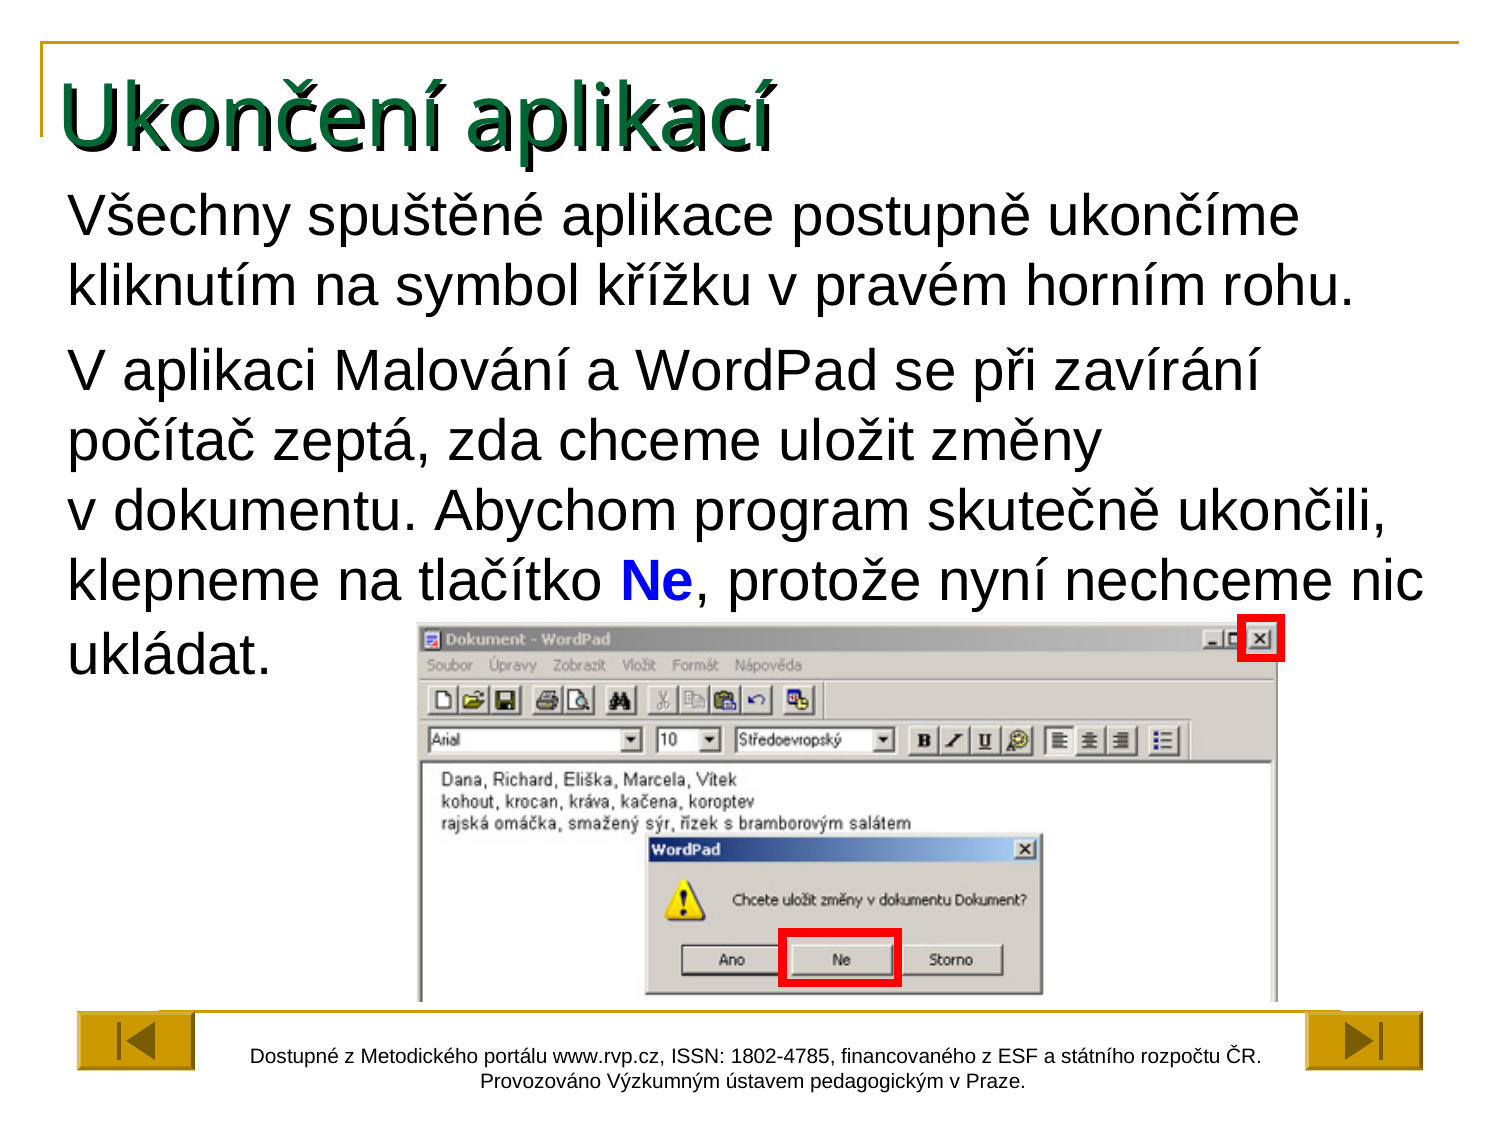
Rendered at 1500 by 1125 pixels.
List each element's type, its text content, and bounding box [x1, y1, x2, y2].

picture [1246, 622, 1277, 654]
text_box [1306, 1011, 1424, 1071]
text_box [78, 1011, 195, 1071]
title Ukončení aplikací [41, 45, 1392, 173]
text_box Všechny spuštěné aplikace postupně ukončíme kliknutím na symbol křížku v pravém horním rohu. V aplikaci Malování a WordPad se při zavírání počítač zeptá, zda chceme uložit změny v dokumentu. Abychom program skutečně ukončili, klepneme na tlačítko Ne, protože nyní nechceme nic ukládat. [53, 169, 1454, 718]
picture [416, 622, 1278, 1002]
